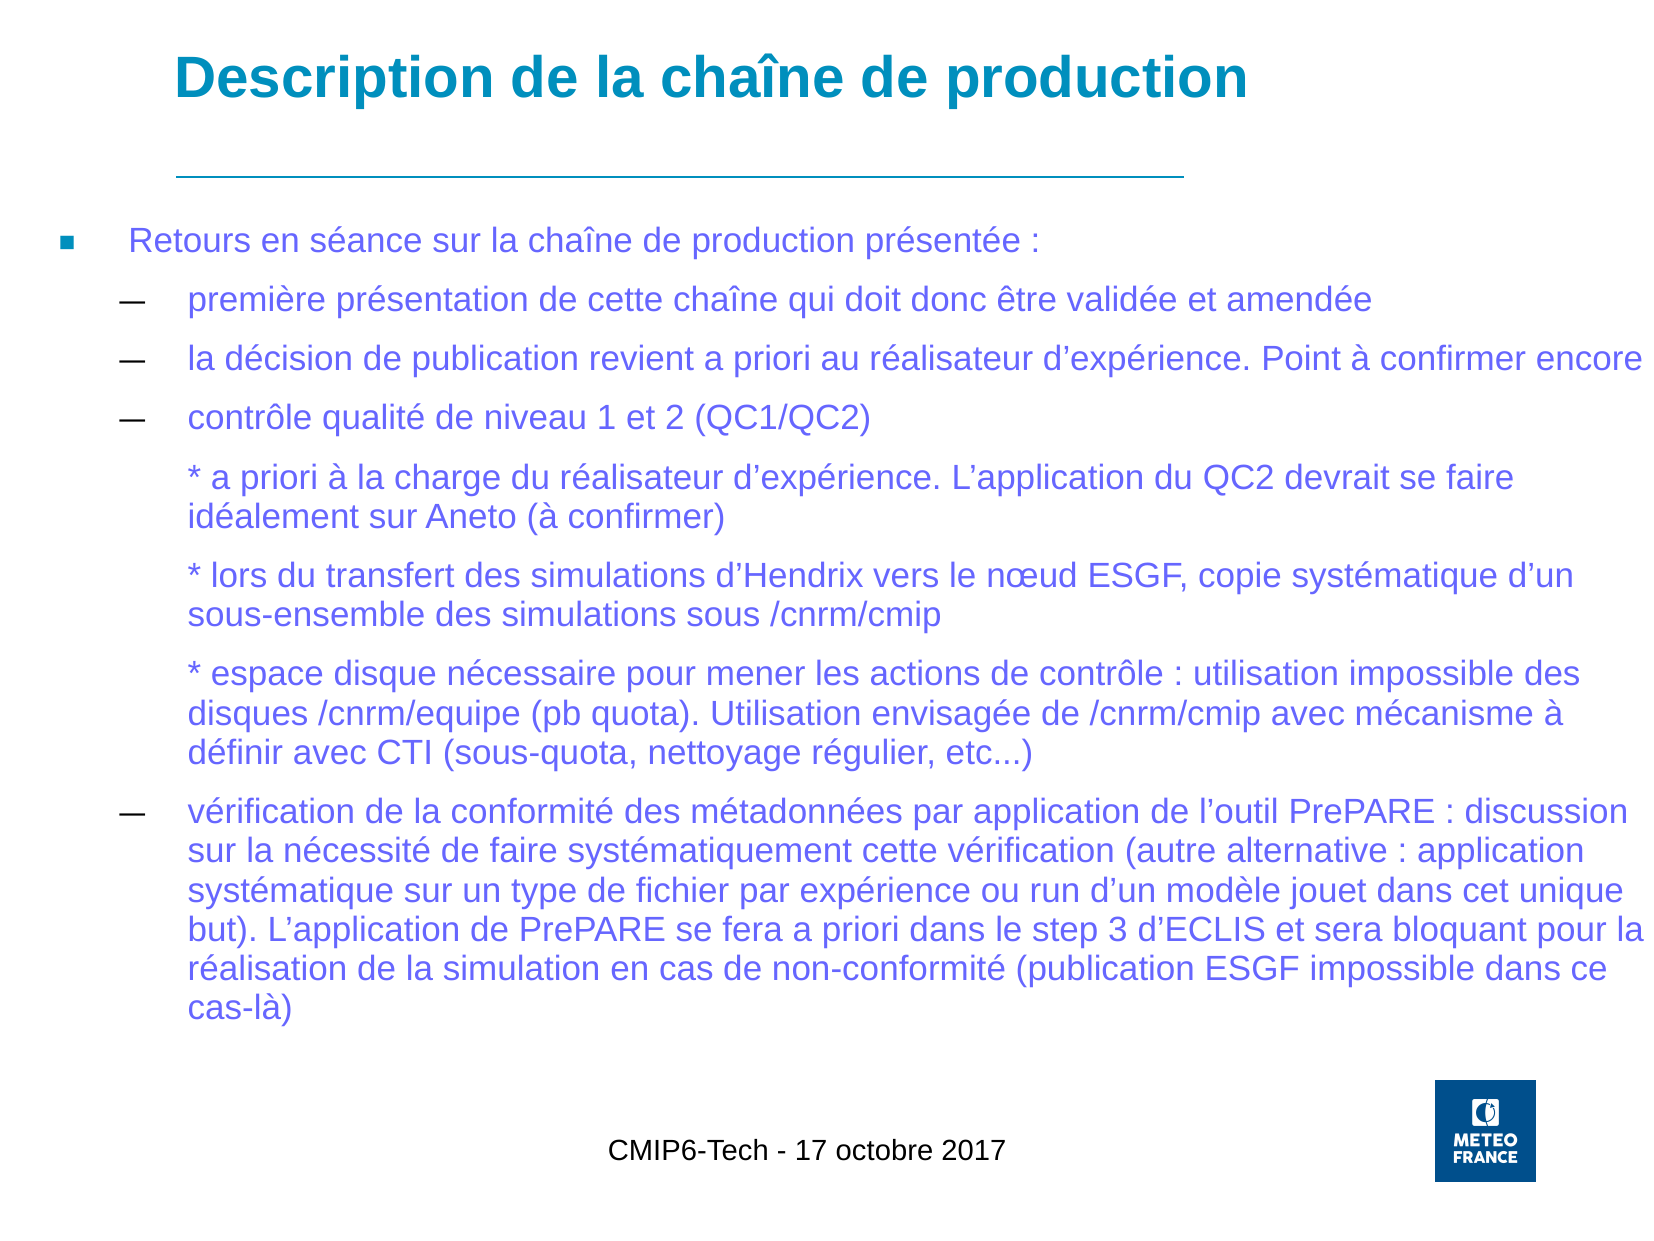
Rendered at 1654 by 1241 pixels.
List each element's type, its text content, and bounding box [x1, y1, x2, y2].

list Retours en séance sur la chaîne de production présentée : première présentation de cette chaîne qui doit donc être validée et amendée la décision de publication revient a priori au réalisateur d’expérience. Point à confirmer encore contrôle qualité de niveau 1 et 2 (QC1/QC2) * a priori à la charge du réalisateur d’expérience. L’application du QC2 devrait se faire idéalement sur Aneto (à confirmer) * lors du transfert des simulations d’Hendrix vers le nœud ESGF, copie systématique d’un sous-ensemble des simulations sous /cnrm/cmip * espace disque nécessaire pour mener les actions de contrôle : utilisation impossible des disques /cnrm/equipe (pb quota). Utilisation envisagée de /cnrm/cmip avec mécanisme à définir avec CTI (sous-quota, nettoyage régulier, etc...) vérification de la conformité des métadonnées par application de l’outil PrePARE : discussion sur la nécessité de faire systématiquement cette vérification (autre alternative : application systématique sur un type de fichier par expérience ou run d’un modèle jouet dans cet unique but). L’application de PrePARE se fera a priori dans le step 3 d’ECLIS et sera bloquant pour la réalisation de la simulation en cas de non-conformité (publication ESGF impossible dans ce cas-là) [43, 220, 1654, 1076]
picture [1435, 1080, 1536, 1182]
title Description de la chaîne de production [174, 0, 1654, 156]
